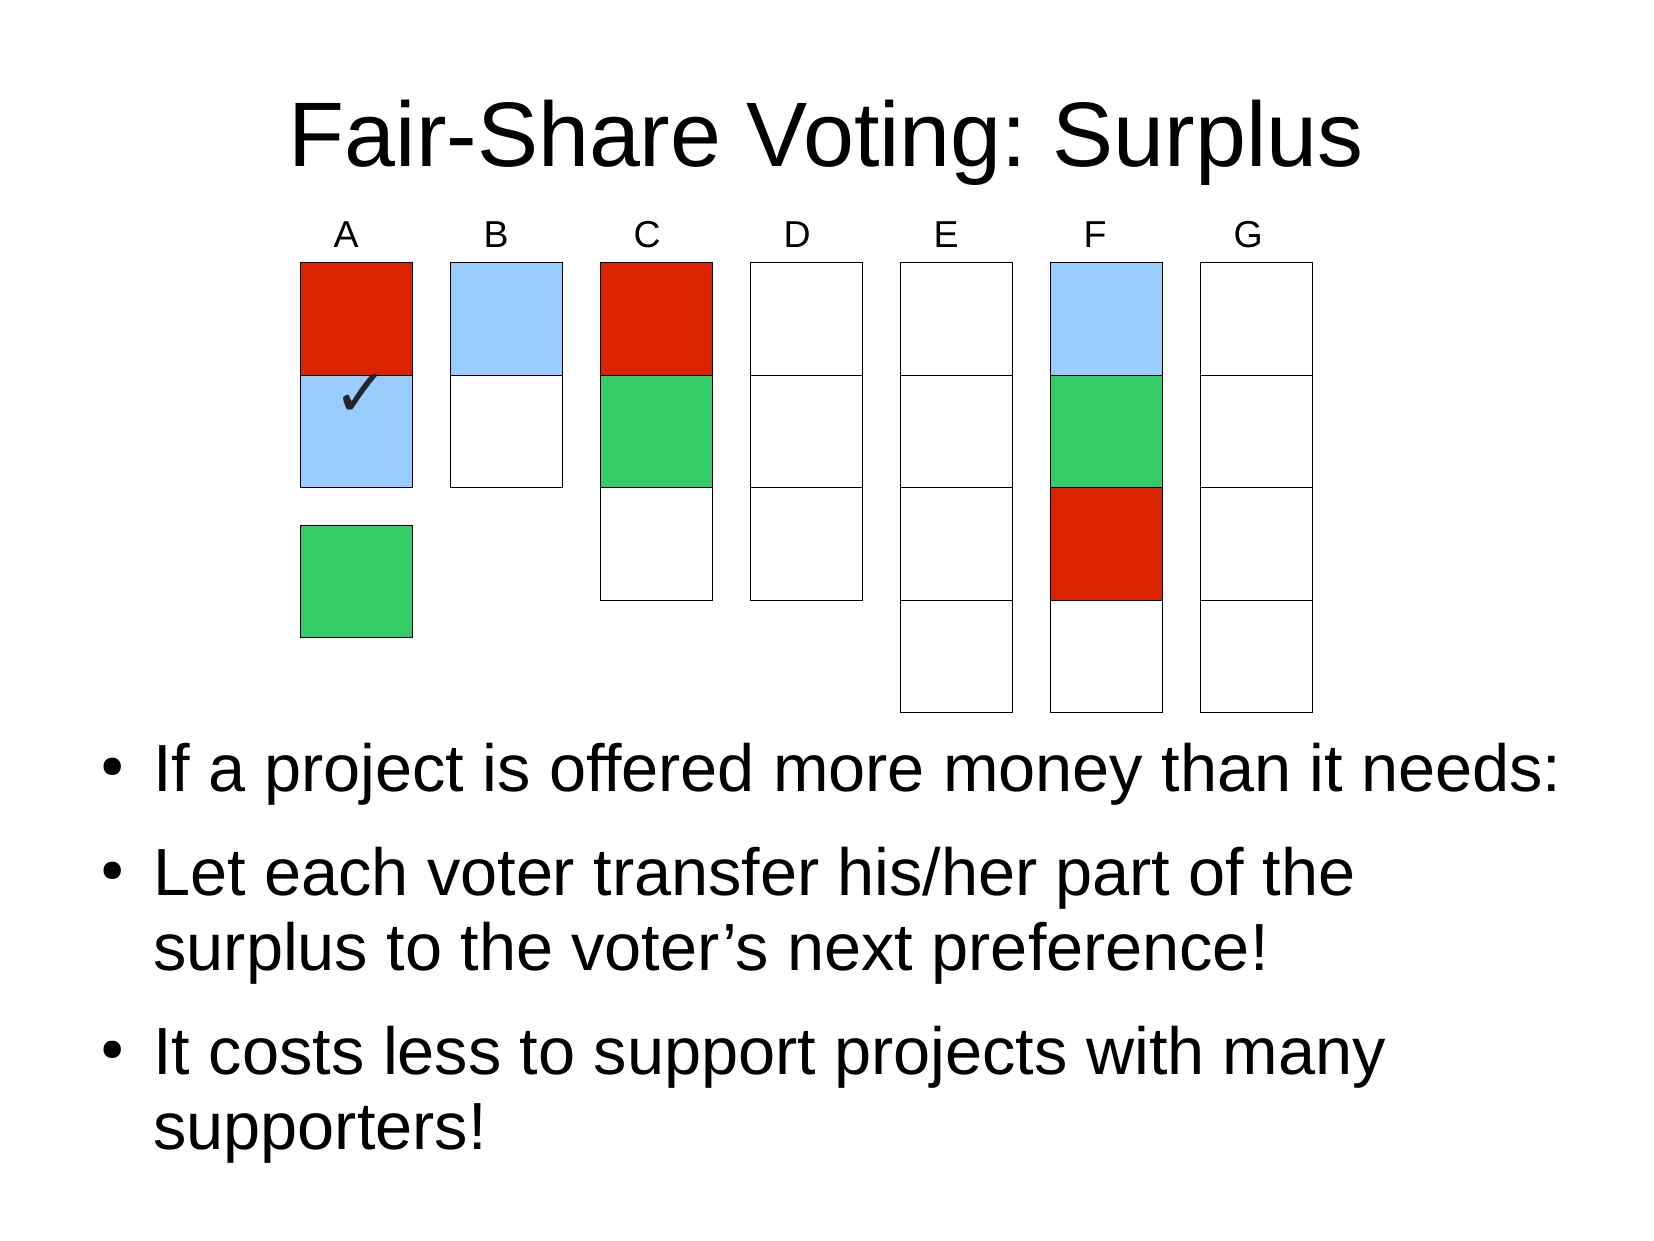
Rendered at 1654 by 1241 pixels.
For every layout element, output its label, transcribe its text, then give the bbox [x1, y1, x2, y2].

text_box [750, 262, 863, 601]
text_box C [618, 205, 675, 263]
text_box B [468, 206, 526, 264]
text_box A [318, 206, 376, 264]
text_box E [918, 206, 975, 264]
text_box [450, 262, 563, 488]
text_box D [768, 205, 826, 263]
text_box ✓ [318, 337, 413, 431]
text_box F [1068, 206, 1126, 264]
text_box [1050, 262, 1163, 713]
text_box [1200, 262, 1313, 713]
title Fair-Share Voting: Surplus [82, 31, 1571, 239]
text_box [300, 262, 413, 488]
list If a project is offered more money than it needs: Let each voter transfer his/her part of the surplus to the voter’s next preference! It costs less to support projects with many supporters! [82, 731, 1571, 1163]
text_box [900, 262, 1013, 713]
text_box G [1218, 205, 1276, 263]
text_box [600, 262, 713, 601]
text_box [300, 525, 413, 638]
